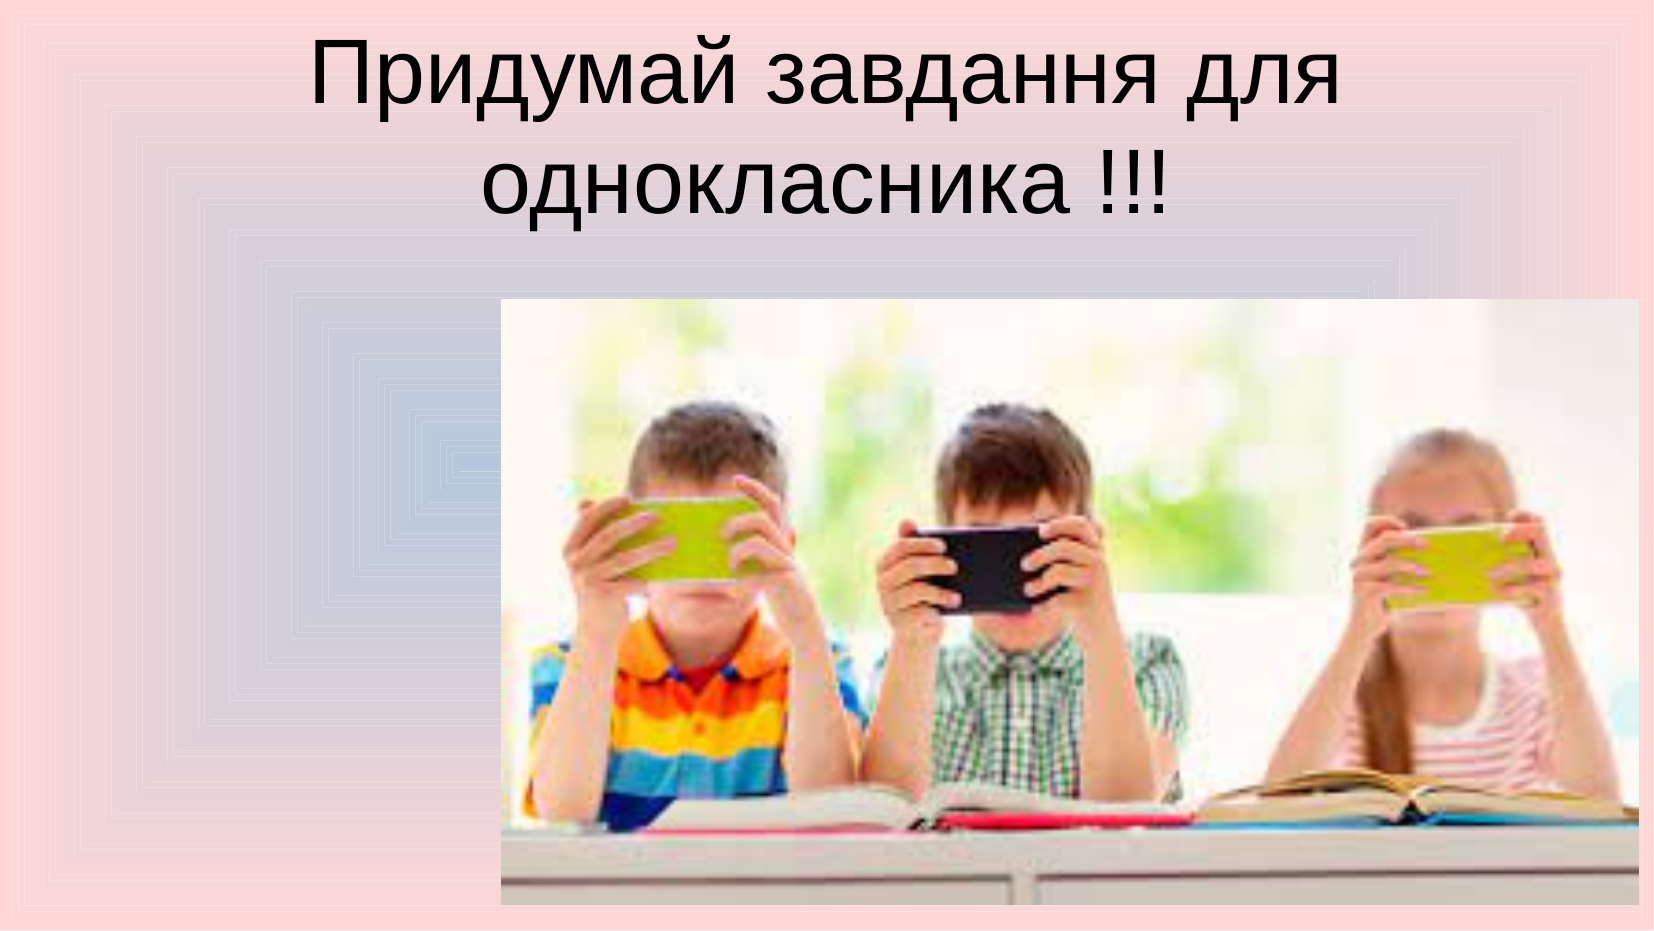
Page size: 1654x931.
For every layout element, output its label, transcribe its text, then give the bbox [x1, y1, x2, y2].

picture [501, 299, 1639, 905]
title Придумай завдання для однокласника !!! [82, 12, 1571, 218]
